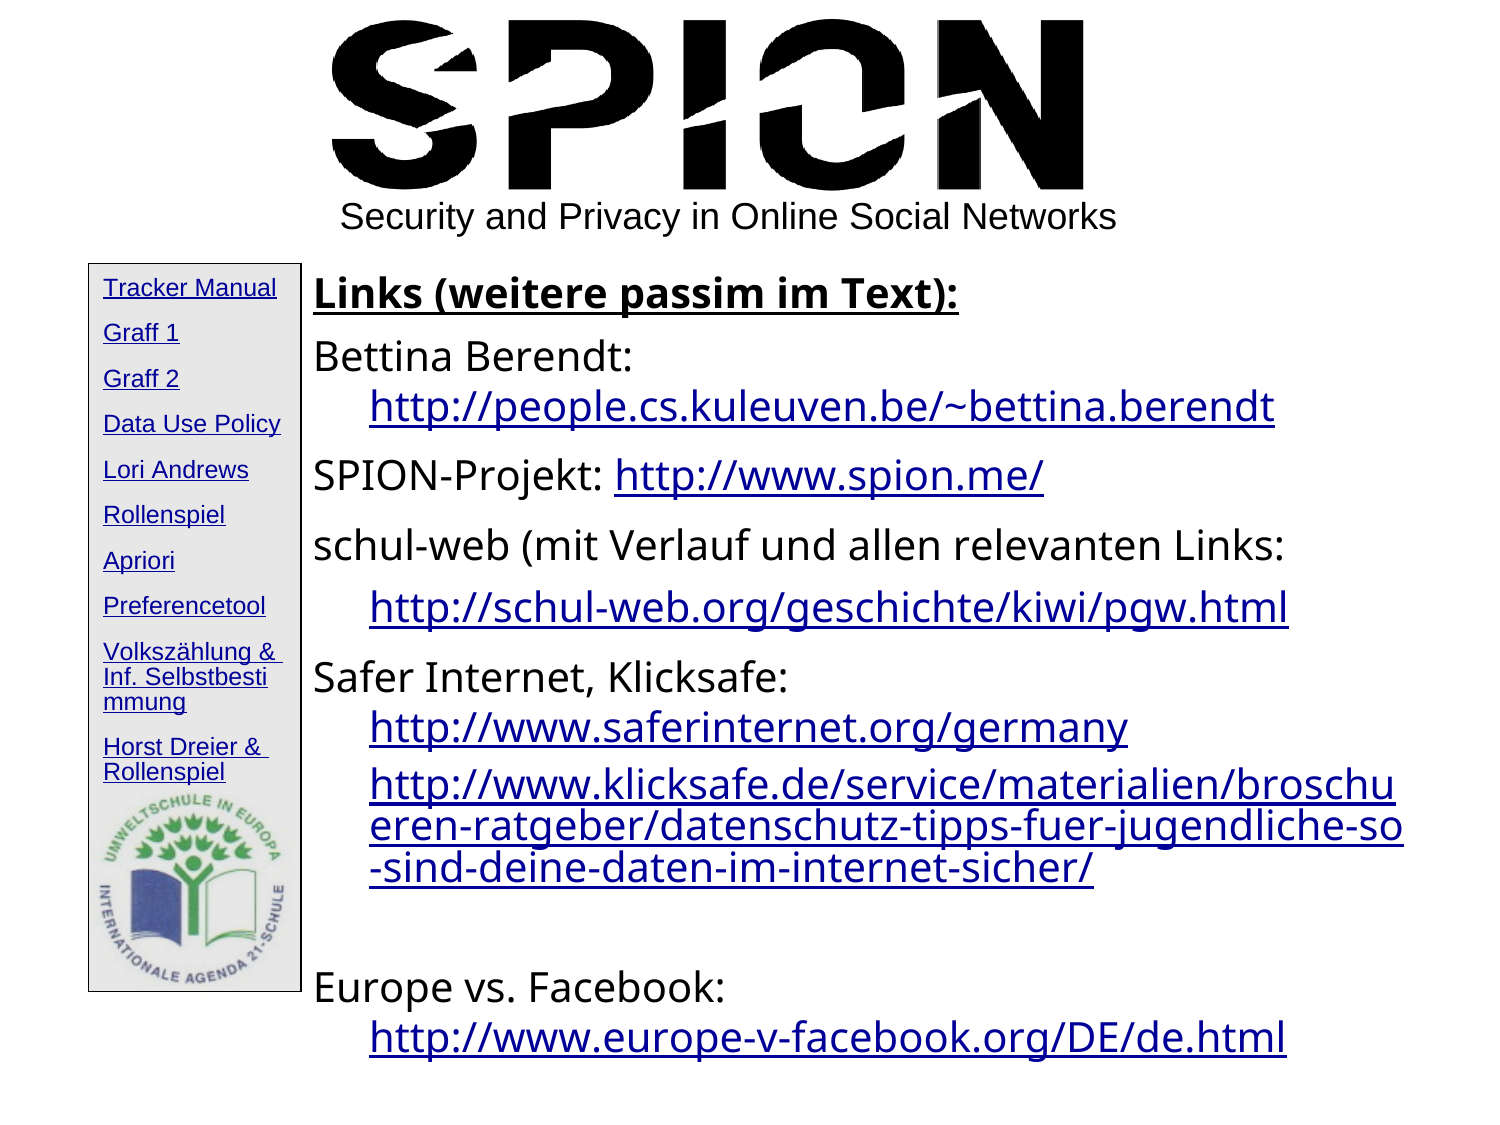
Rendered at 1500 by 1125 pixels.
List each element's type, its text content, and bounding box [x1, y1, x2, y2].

picture [88, 992, 293, 996]
list Links (weitere passim im Text): Bettina Berendt: http://people.cs.kuleuven.be/~bettina.berendt SPION-Projekt: http://www.spion.me/ schul-web (mit Verlauf und allen relevanten Links: http://schul-web.org/geschichte/kiwi/pgw.html Safer Internet, Klicksafe: http://www.saferinternet.org/germany http://www.klicksafe.de/service/materialien/broschueren-ratgeber/datenschutz-tipps-fuer-jugendliche-so-sind-deine-daten-im-internet-sicher/ Europe vs. Facebook: http://www.europe-v-facebook.org/DE/de.html [312, 267, 1411, 1026]
picture [324, 0, 1093, 208]
